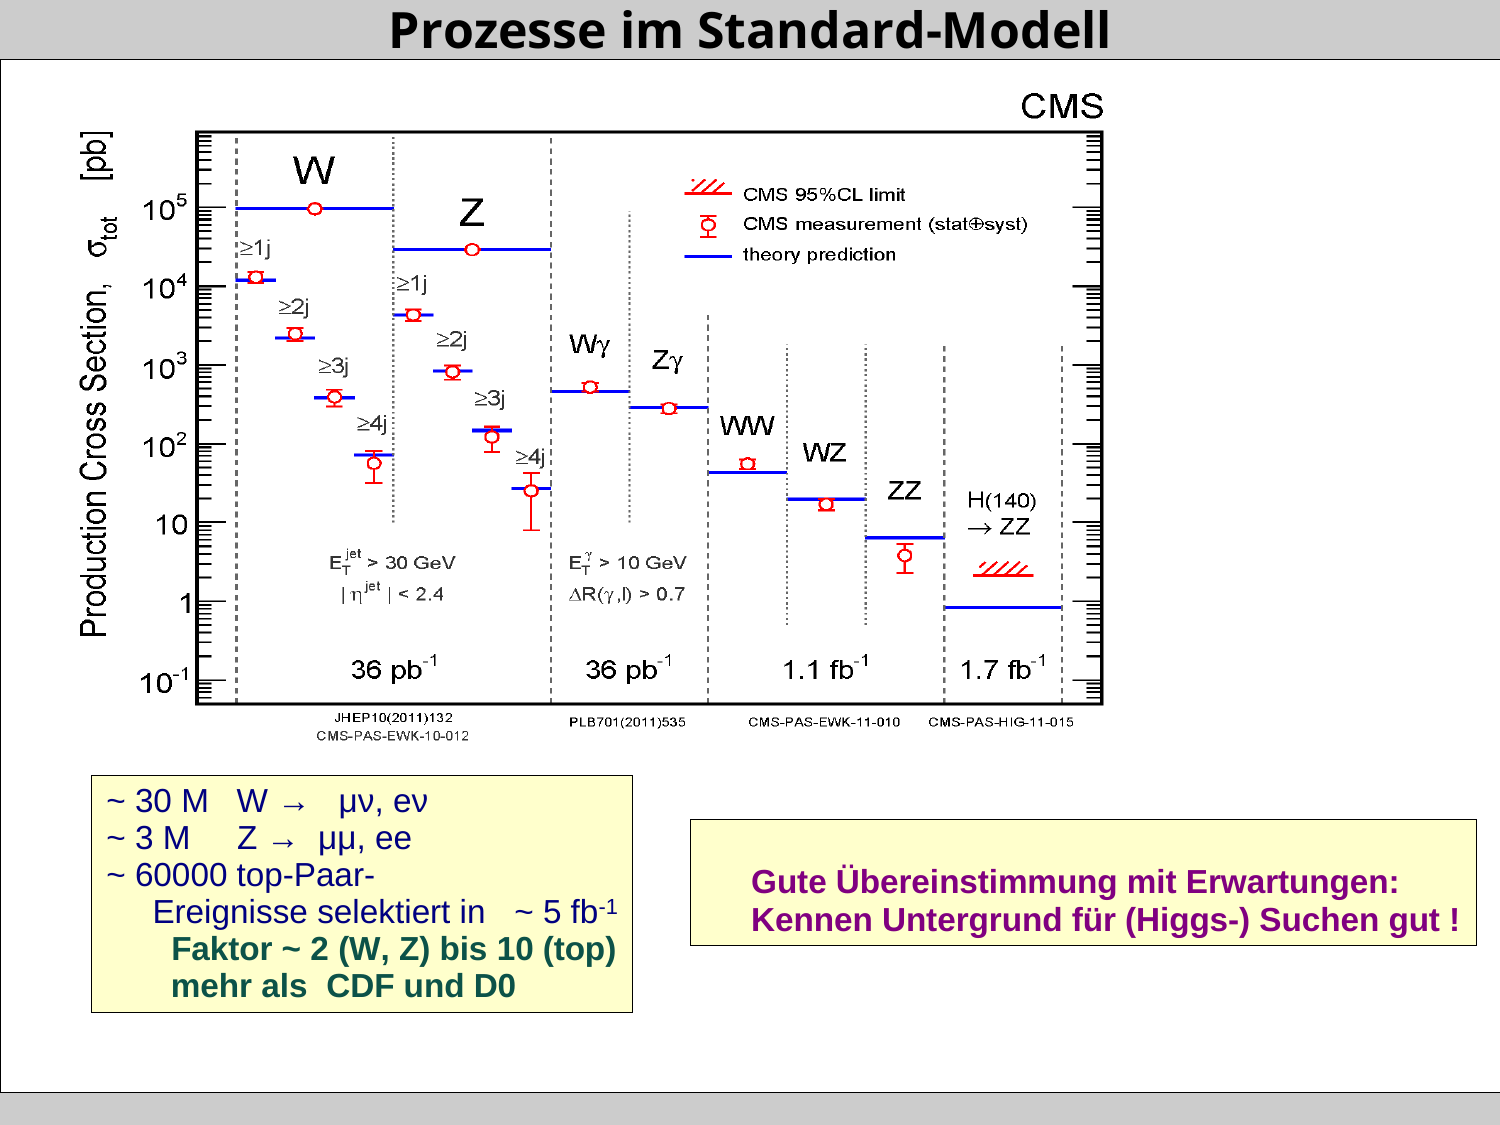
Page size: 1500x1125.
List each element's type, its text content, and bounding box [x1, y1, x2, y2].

title Prozesse im Standard-Modell [110, 0, 1392, 72]
text_box ~ 30 M W → μν, eν ~ 3 M Z → μμ, ee ~ 60000 top-Paar- Ereignisse selektiert in ~ 5 fb-1 Faktor ~ 2 (W, Z) bis 10 (top) mehr als CDF und D0 [91, 775, 633, 1013]
picture [43, 86, 1160, 750]
text_box Gute Übereinstimmung mit Erwartungen: Kennen Untergrund für (Higgs-) Suchen gut ! [690, 819, 1477, 946]
